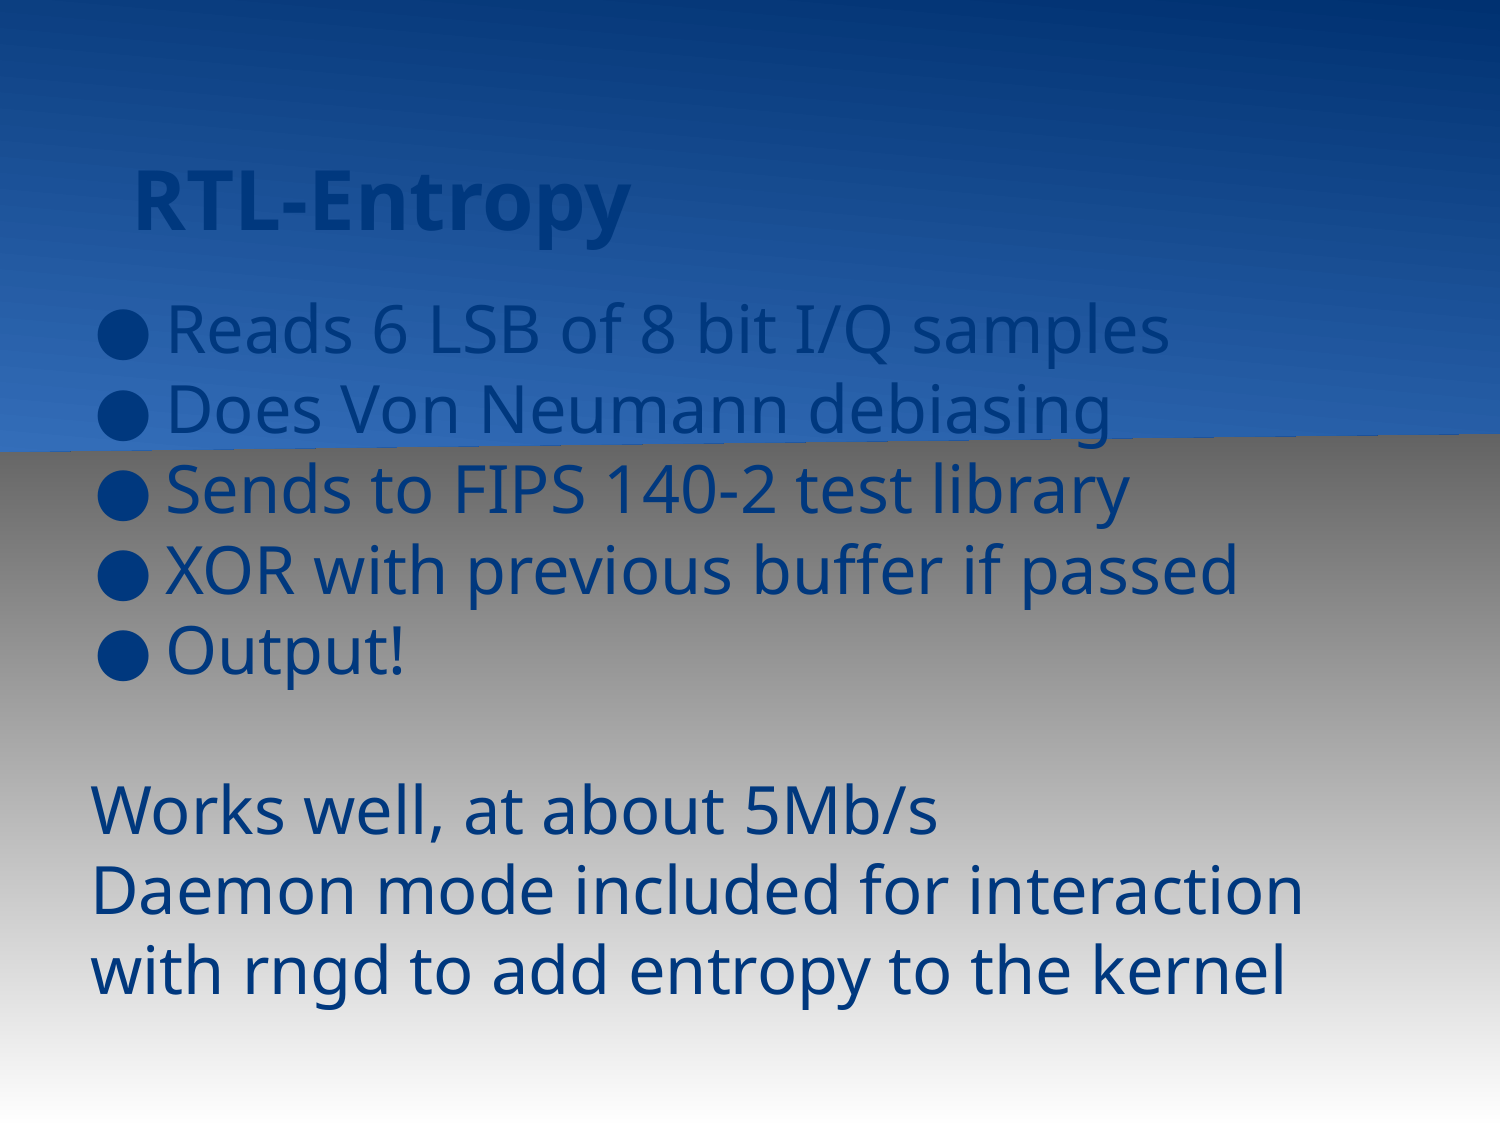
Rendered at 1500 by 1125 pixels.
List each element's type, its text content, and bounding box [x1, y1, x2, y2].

list Reads 6 LSB of 8 bit I/Q samples Does Von Neumann debiasing Sends to FIPS 140-2 test library XOR with previous buffer if passed Output! Works well, at about 5Mb/s Daemon mode included for interaction with rngd to add entropy to the kernel [75, 272, 1425, 1067]
title RTL-Entropy [75, 45, 1425, 263]
